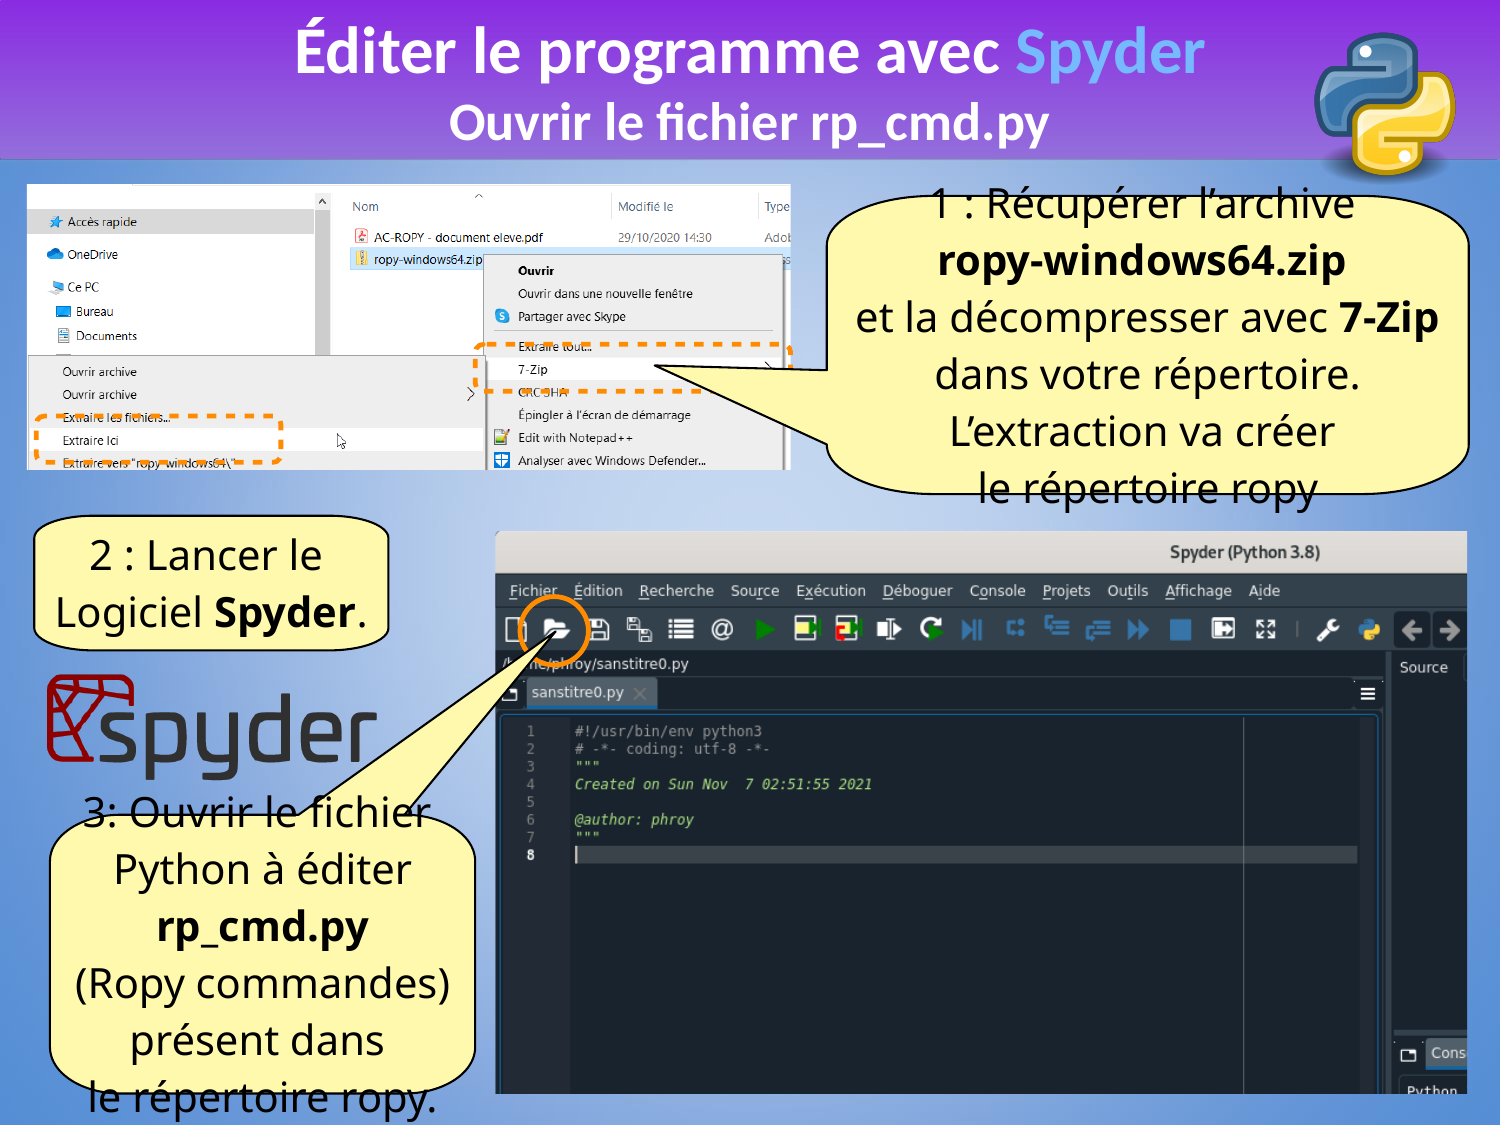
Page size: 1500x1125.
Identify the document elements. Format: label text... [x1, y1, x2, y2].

text_box 3: Ouvrir le fichier Python à éditer rp_cmd.py (Ropy commandes) présent dans le répertoire ropy. [49, 631, 556, 1094]
text_box Éditer le programme avec Spyder Ouvrir le fichier rp_cmd.py [0, 0, 1500, 159]
picture [0, 29, 1500, 1125]
text_box 2 : Lancer le Logiciel Spyder. [34, 515, 389, 651]
text_box 1 : Récupérer l’archive ropy-windows64.zip et la décompresser avec 7-Zip dans votre répertoire. L’extraction va créer le répertoire ropy [654, 195, 1469, 495]
